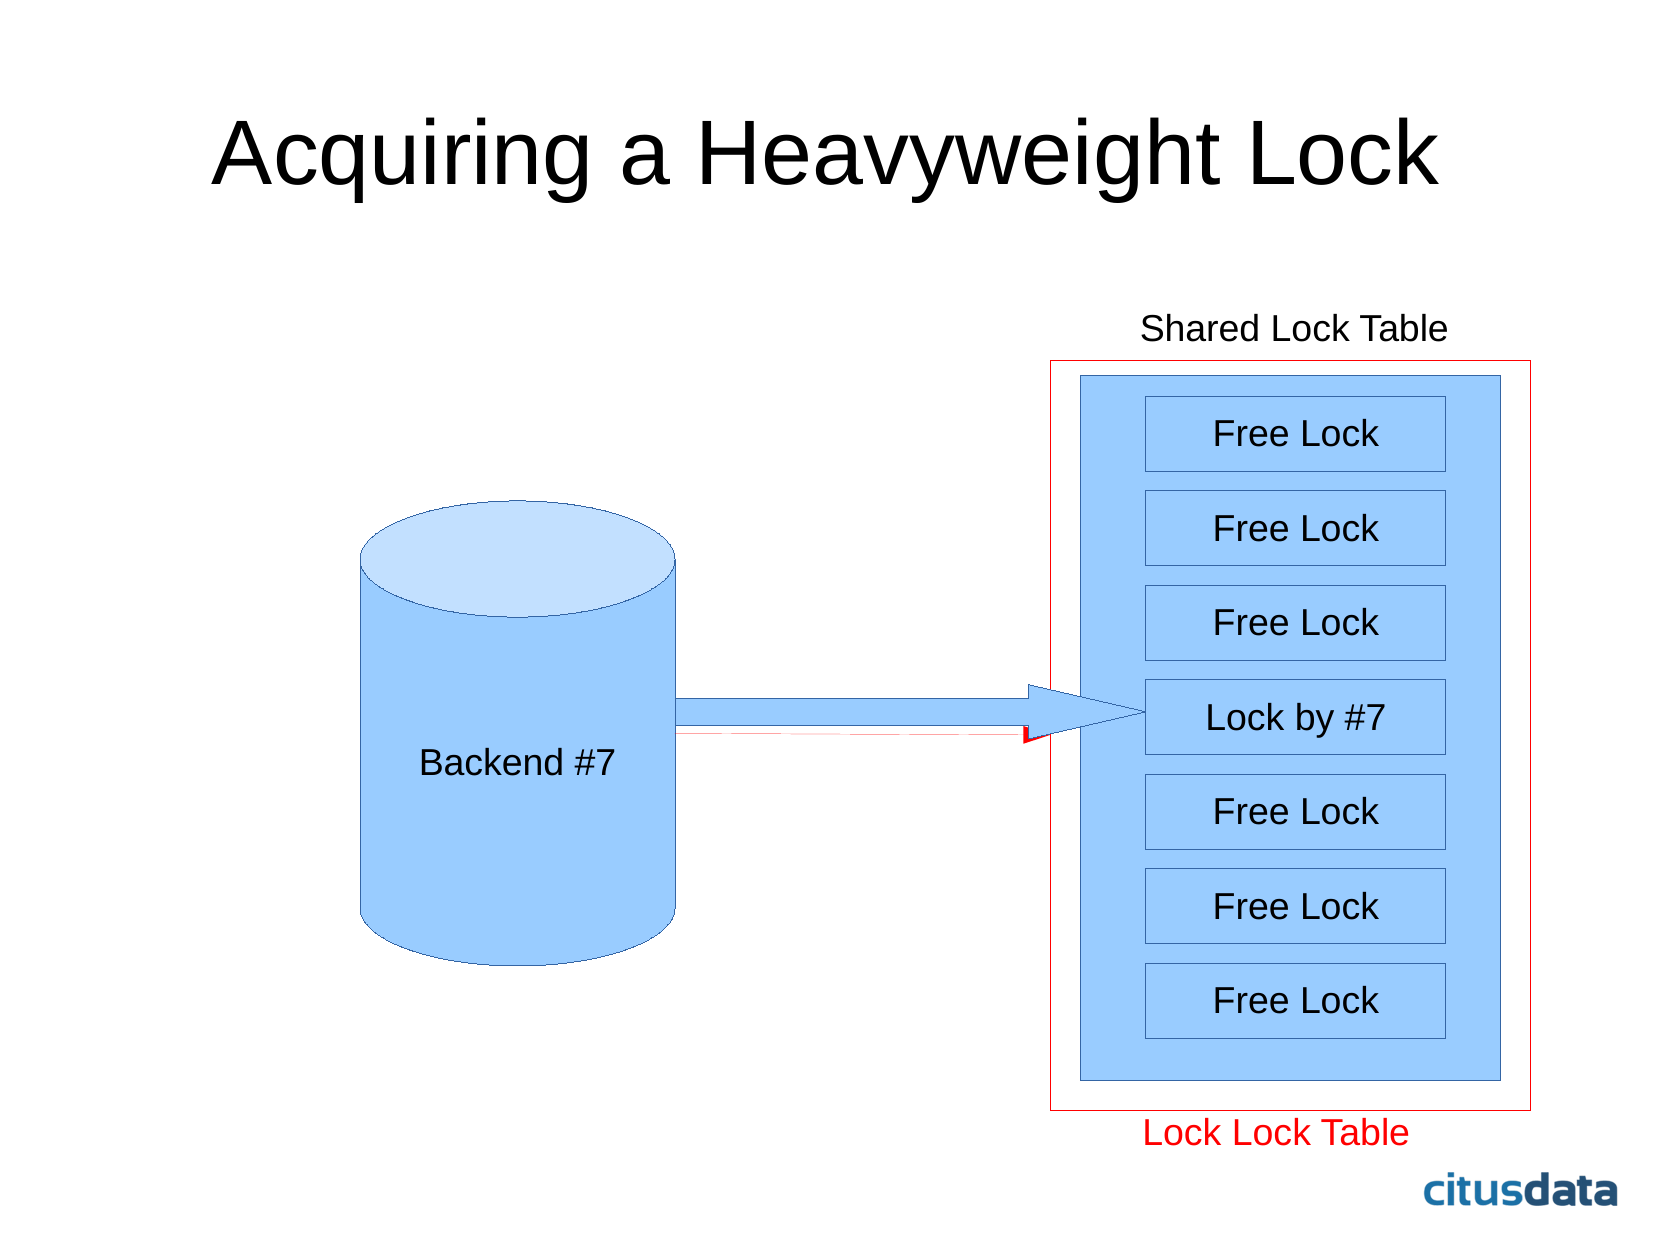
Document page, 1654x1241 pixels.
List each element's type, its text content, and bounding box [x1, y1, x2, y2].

text_box Lock by #7 [1145, 679, 1446, 755]
text_box Lock Lock Table [1127, 1104, 1473, 1161]
text_box Backend #7 [360, 560, 676, 966]
text_box Shared Lock Table [1125, 300, 1464, 357]
picture [1420, 1167, 1622, 1209]
text_box [675, 360, 1531, 1111]
title Acquiring a Heavyweight Lock [82, 49, 1571, 257]
